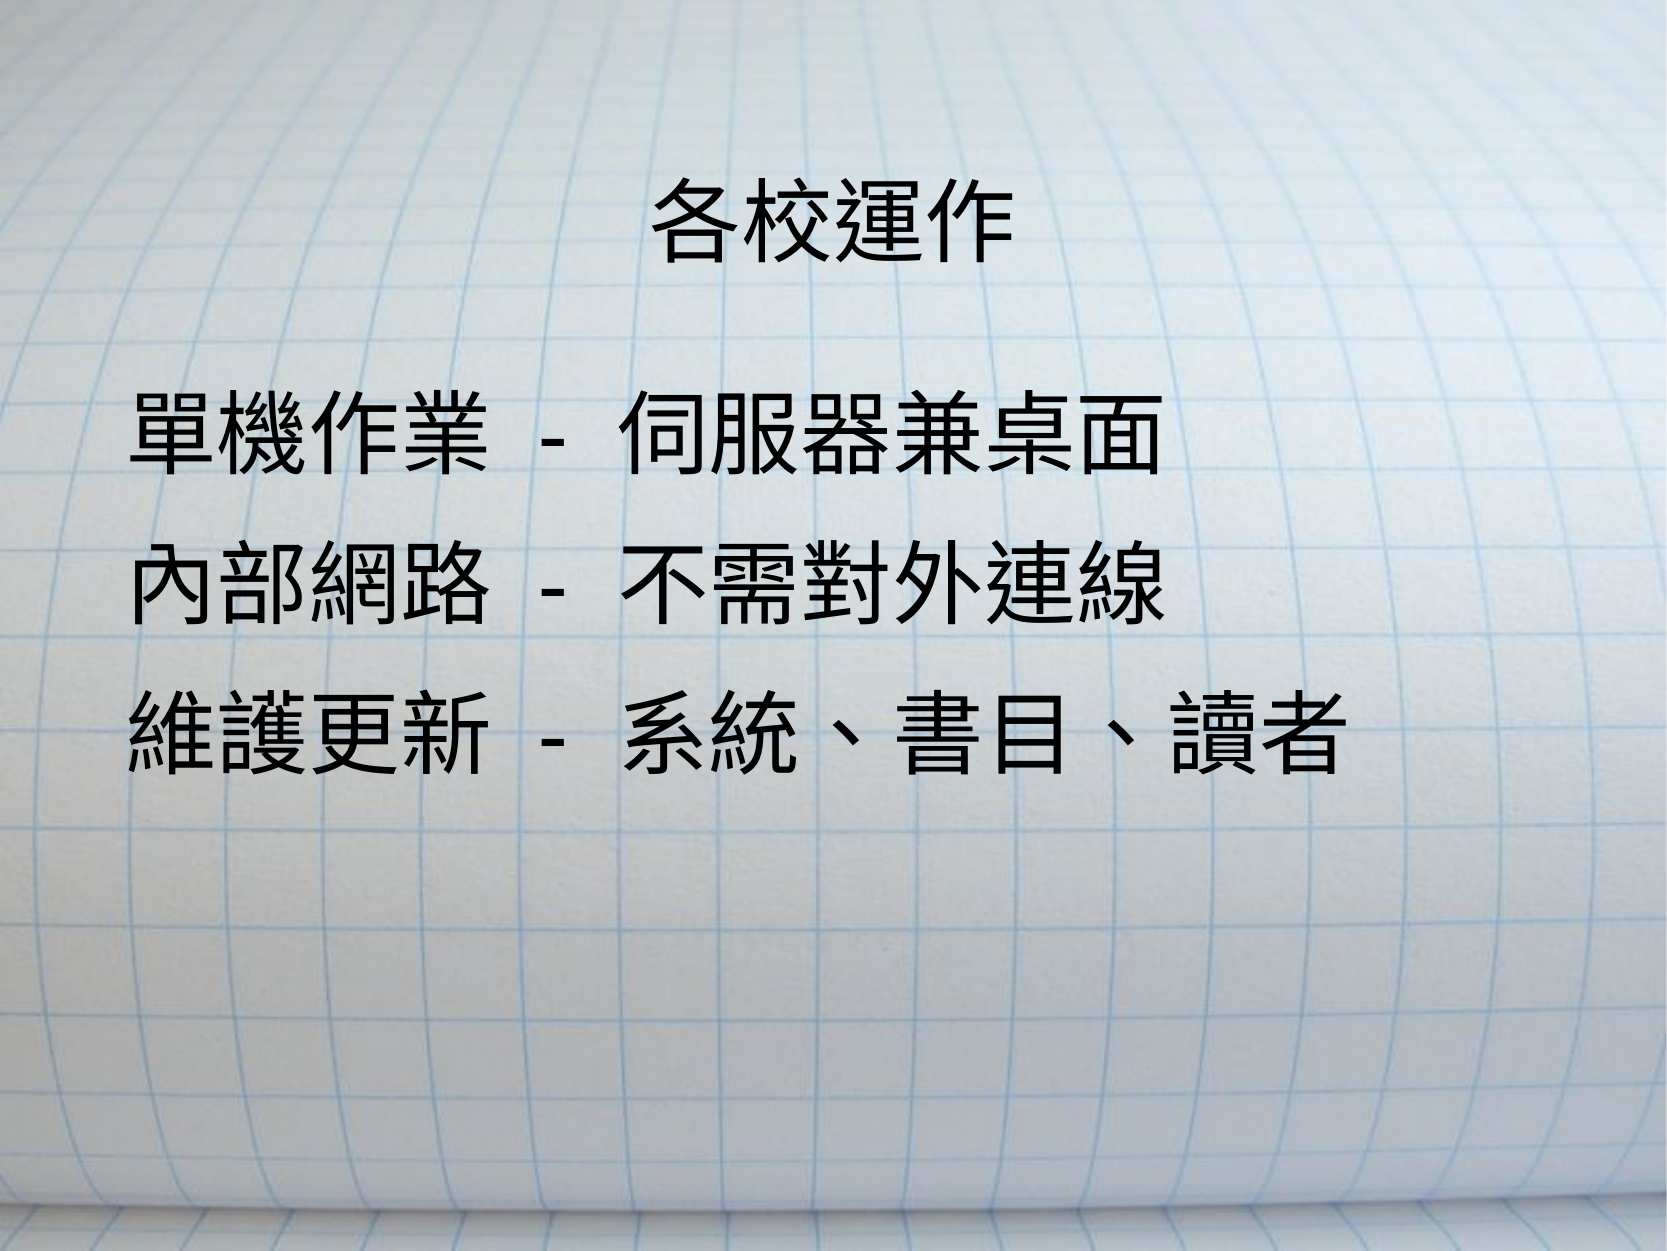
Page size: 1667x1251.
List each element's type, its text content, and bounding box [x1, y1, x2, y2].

title 各校運作 [124, 105, 1542, 326]
list 單機作業 - 伺服器兼桌面 內部網路 - 不需對外連線 維護更新 - 系統、書目、讀者 [124, 360, 1542, 1097]
picture [0, 0, 1667, 1251]
